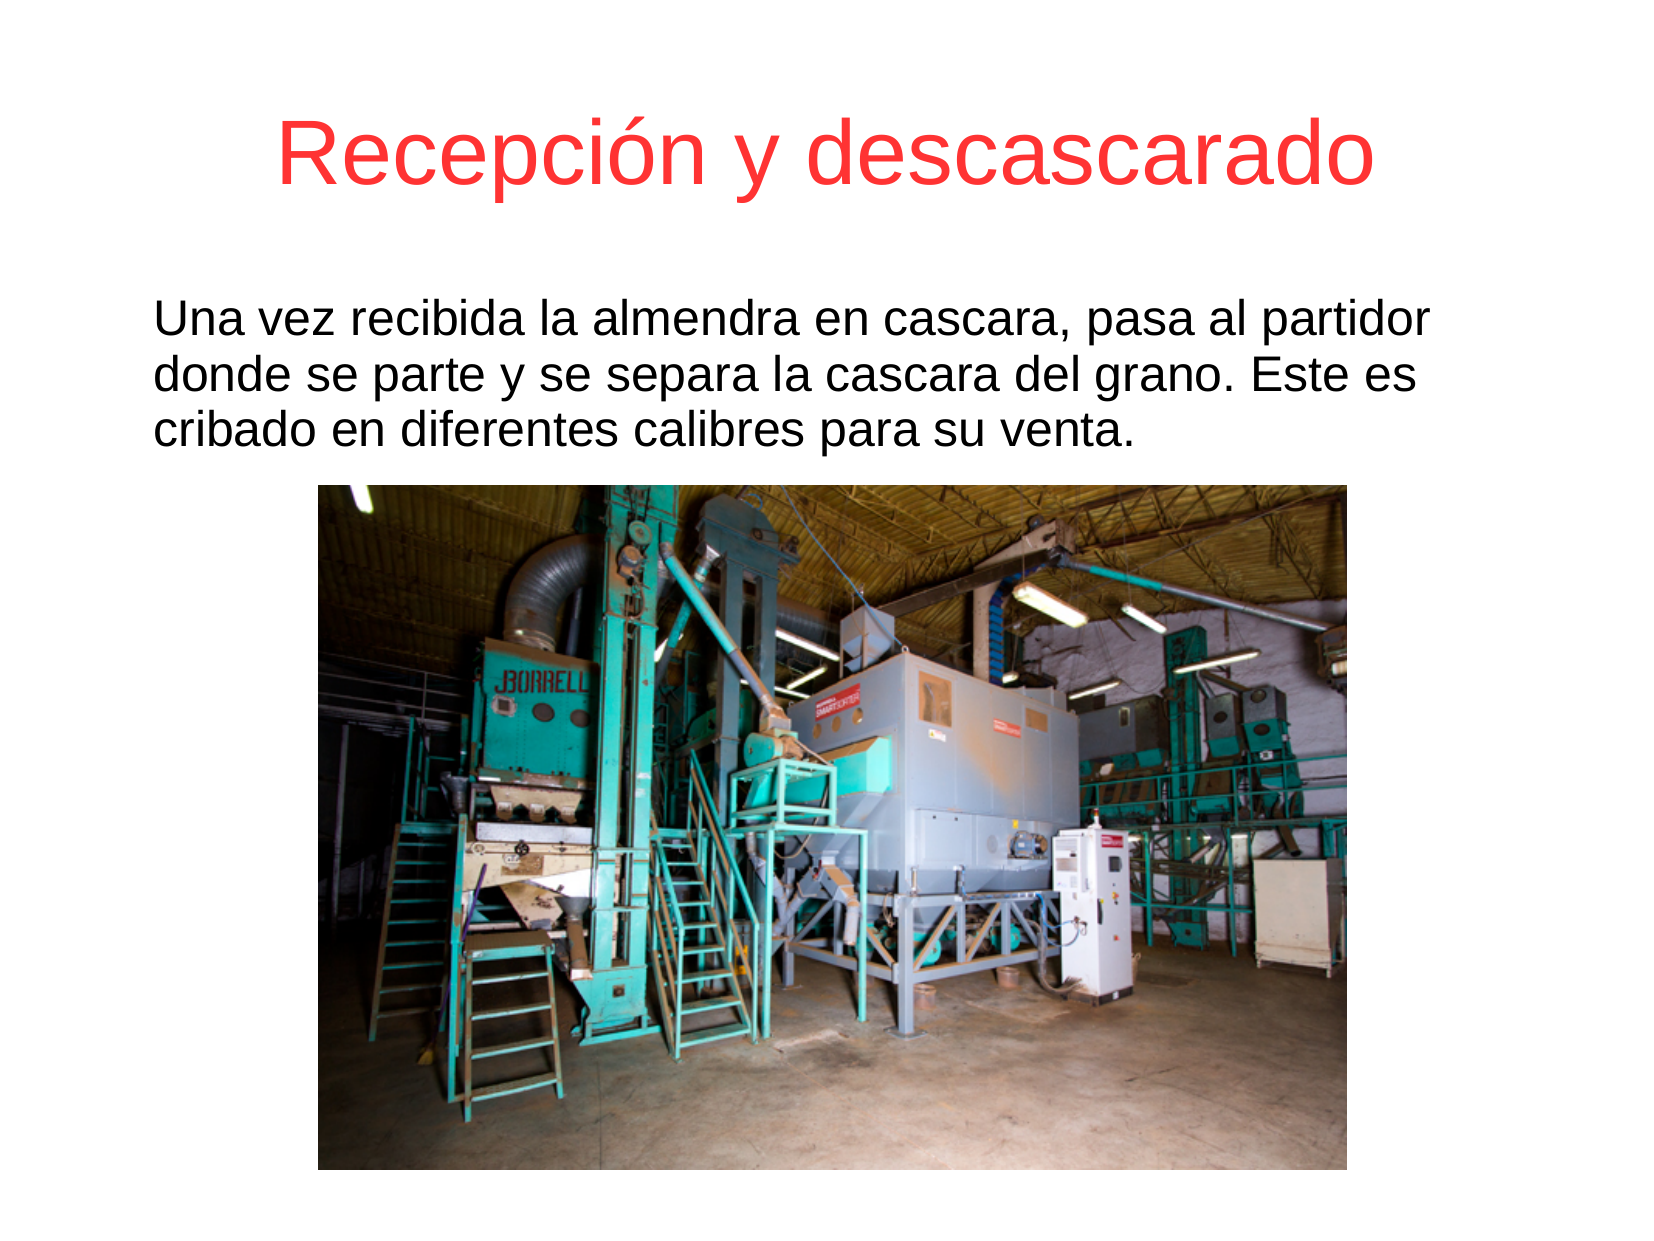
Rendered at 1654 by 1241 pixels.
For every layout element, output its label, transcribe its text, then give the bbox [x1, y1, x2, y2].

picture [318, 485, 1347, 1170]
title Recepción y descascarado [82, 49, 1571, 257]
list Una vez recibida la almendra en cascara, pasa al partidor donde se parte y se separa la cascara del grano. Este es cribado en diferentes calibres para su venta. [82, 290, 1571, 1010]
